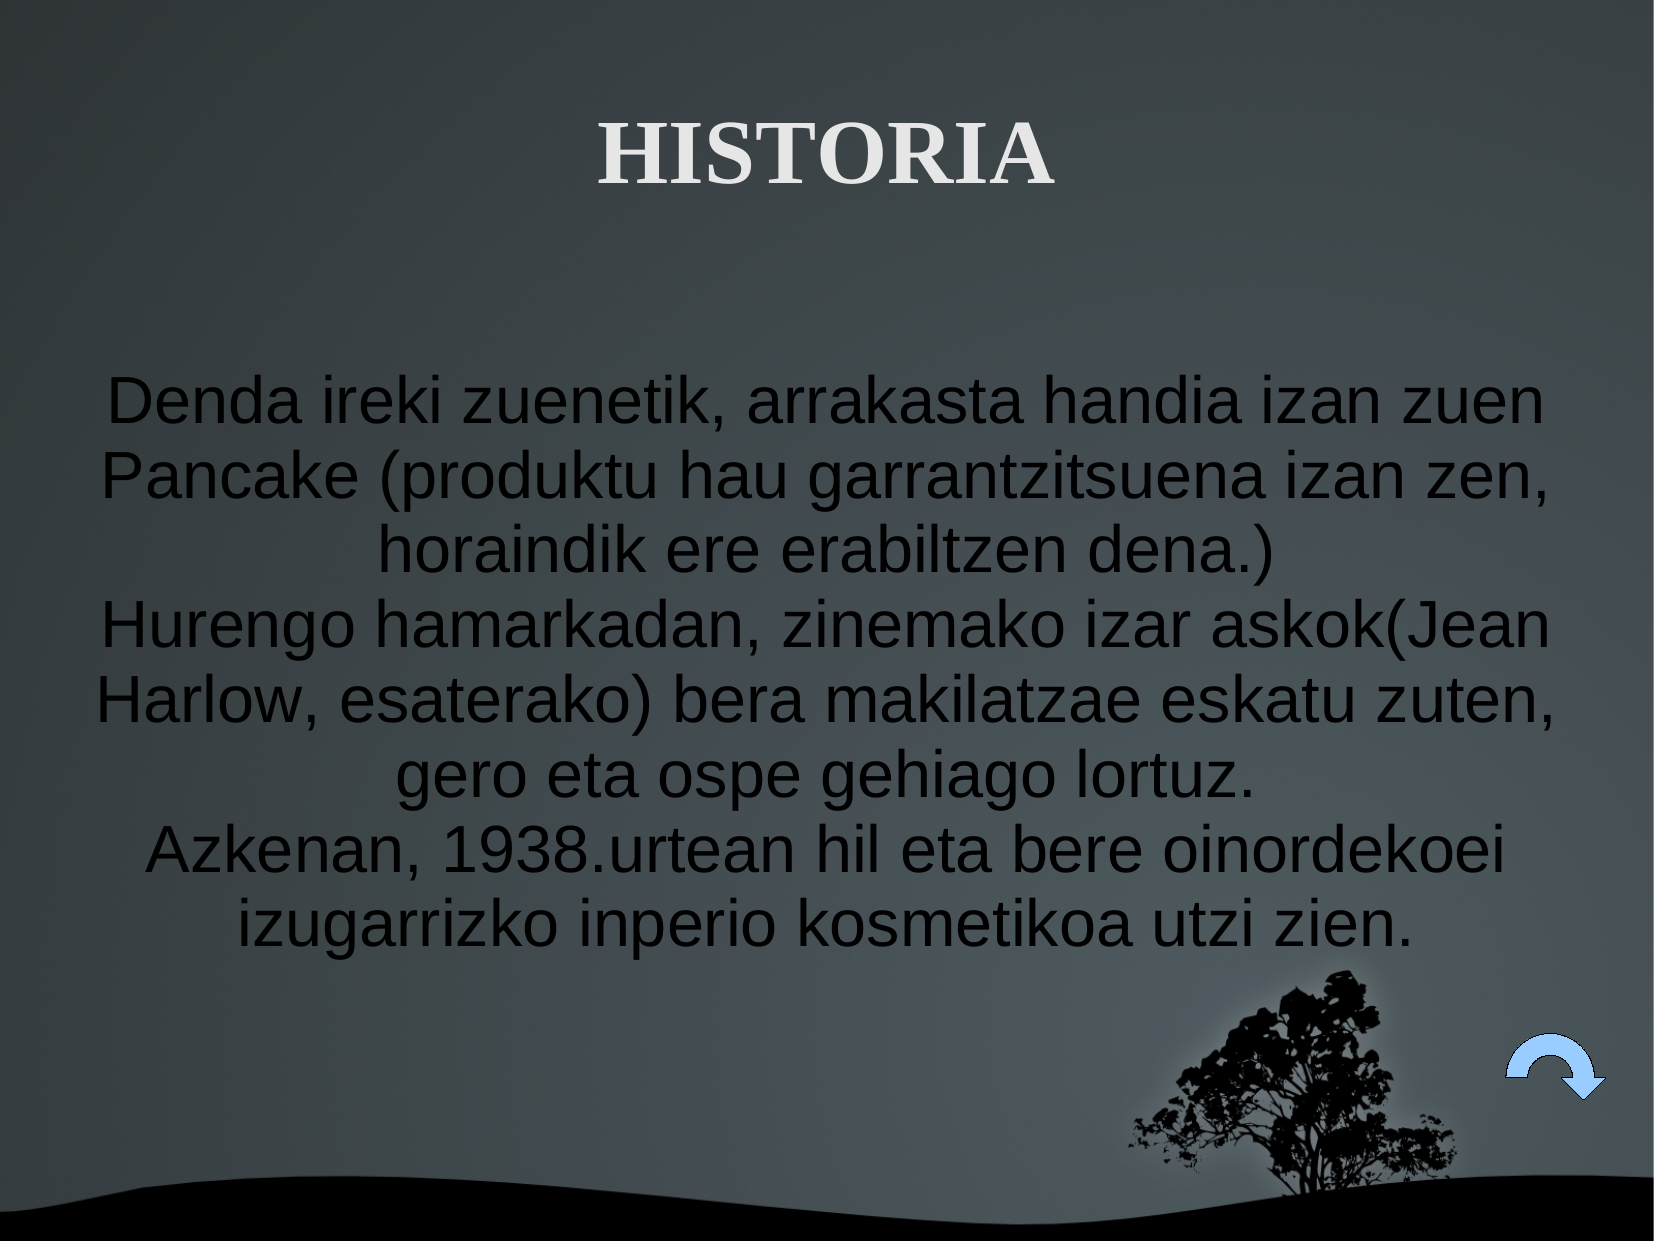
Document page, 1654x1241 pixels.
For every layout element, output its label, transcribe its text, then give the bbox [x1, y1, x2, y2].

picture [0, 0, 1654, 1241]
title HISTORIA [82, 49, 1571, 242]
text_box [1505, 1033, 1606, 1100]
subtitle Denda ireki zuenetik, arrakasta handia izan zuen Pancake (produktu hau garrantzitsuena izan zen, horaindik ere erabiltzen dena.) Hurengo hamarkadan, zinemako izar askok(Jean Harlow, esaterako) bera makilatzae eskatu zuten, gero eta ospe gehiago lortuz. Azkenan, 1938.urtean hil eta bere oinordekoei izugarrizko inperio kosmetikoa utzi zien. [82, 242, 1571, 1157]
